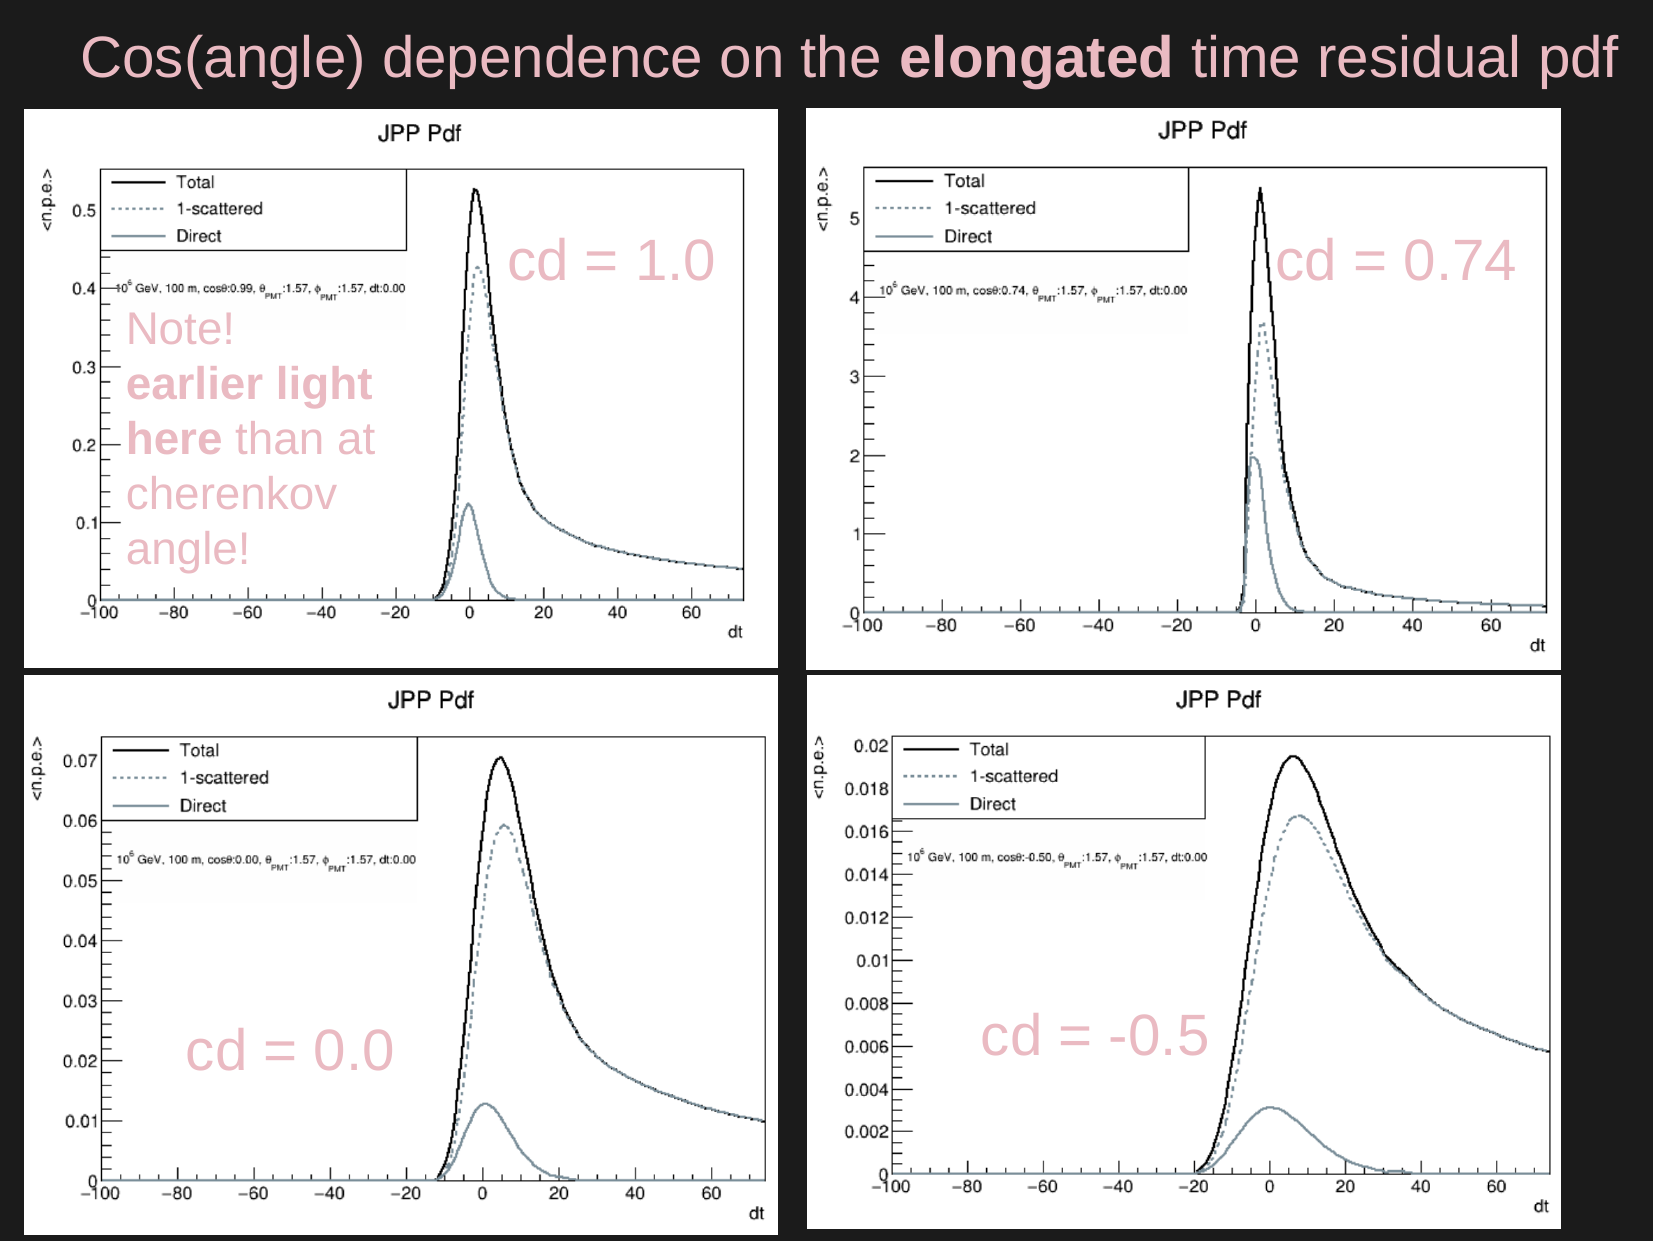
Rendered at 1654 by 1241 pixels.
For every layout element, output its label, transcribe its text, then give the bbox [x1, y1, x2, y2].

text_box Note! earlier light here than at cherenkov angle! [75, 291, 451, 582]
picture [24, 109, 778, 668]
text_box cd = 1.0 [456, 215, 1027, 301]
picture [806, 108, 1561, 670]
picture [807, 675, 1561, 1229]
picture [24, 675, 778, 1235]
text_box Cos(angle) dependence on the elongated time residual pdf [29, 12, 1654, 98]
text_box cd = 0.0 [135, 1005, 706, 1090]
text_box cd = -0.5 [930, 990, 1501, 1075]
text_box cd = 0.74 [1224, 215, 1654, 301]
